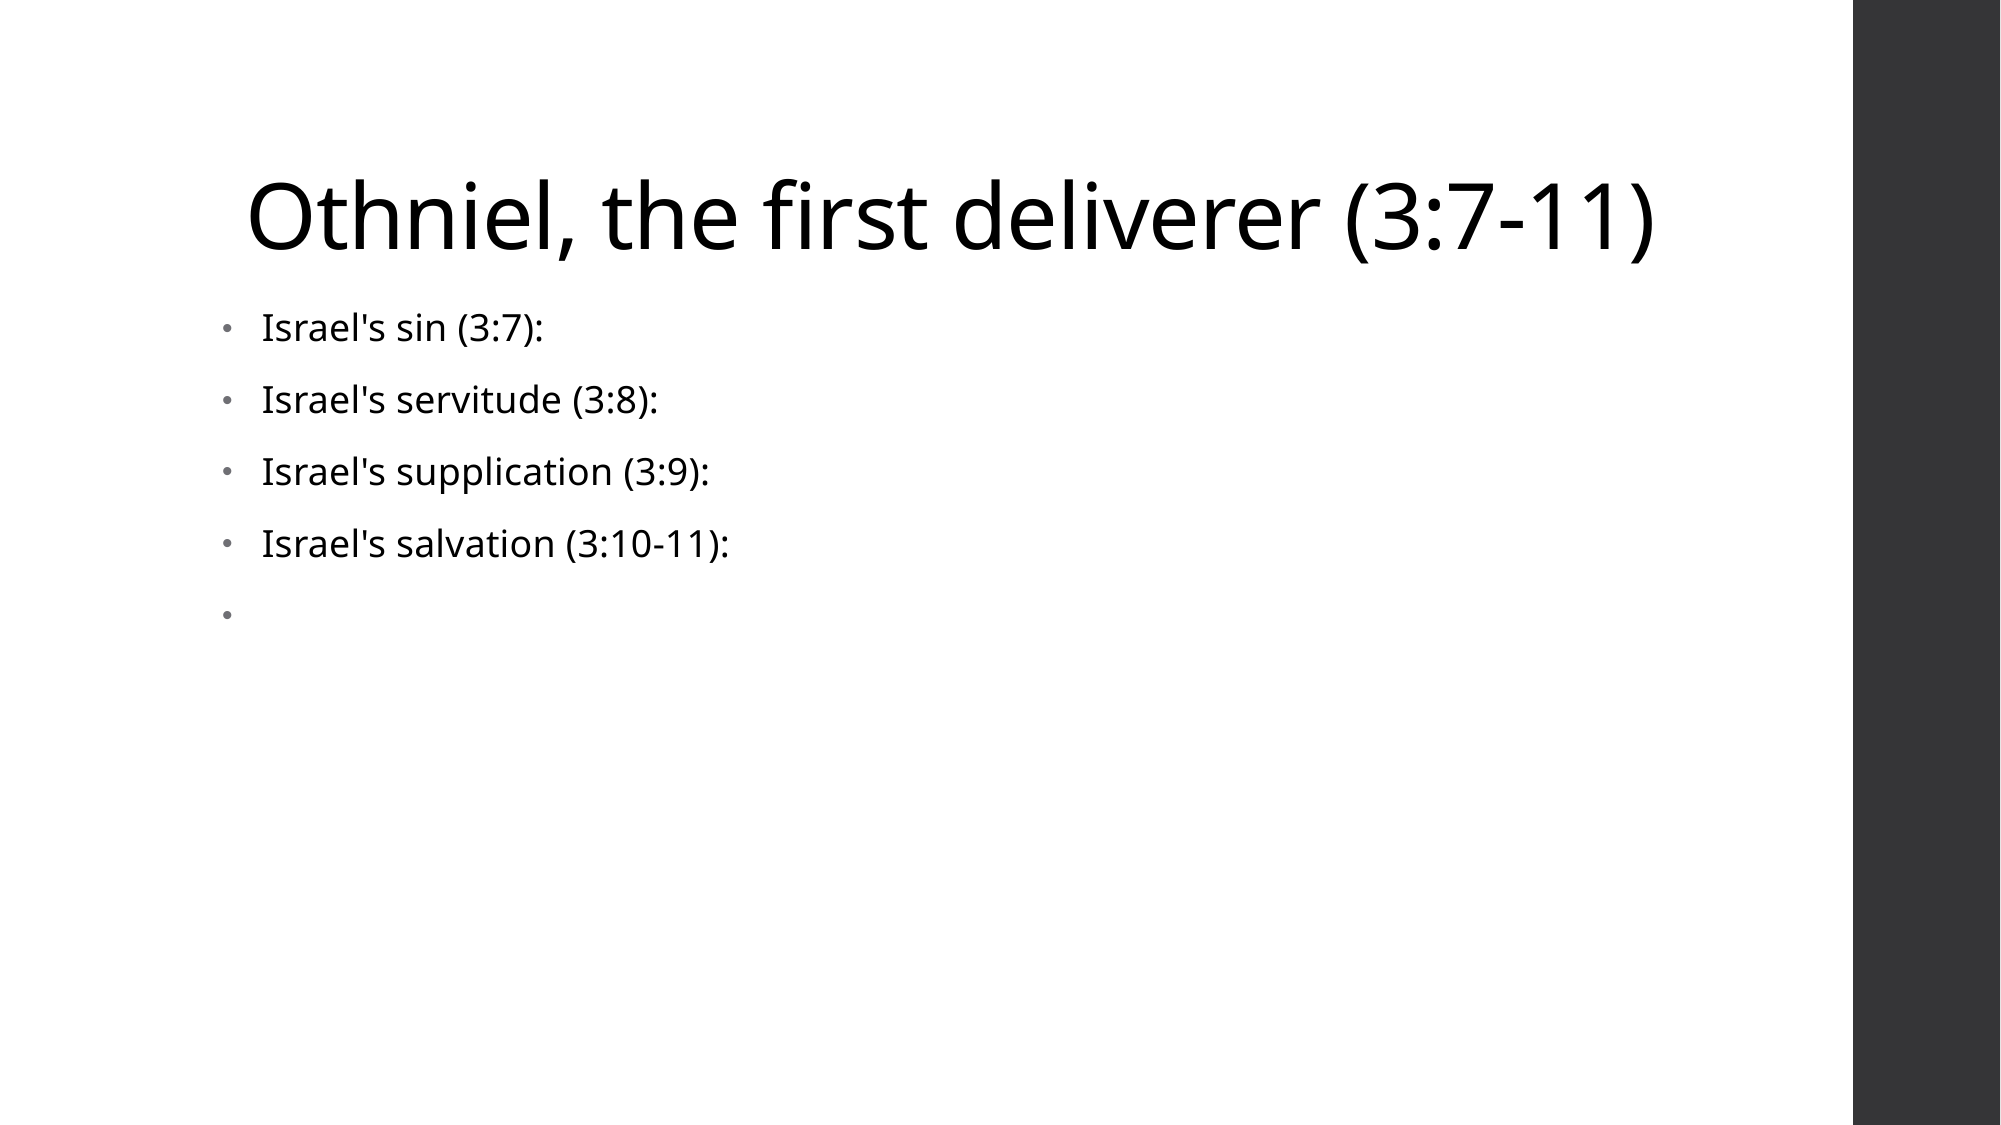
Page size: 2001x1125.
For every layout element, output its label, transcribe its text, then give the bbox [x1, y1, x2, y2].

title Othniel, the first deliverer (3:7-11) [206, 60, 1797, 278]
list Israel's sin (3:7): Israel's servitude (3:8): Israel's supplication (3:9): Israel's salvation (3:10-11): [206, 299, 1617, 1014]
